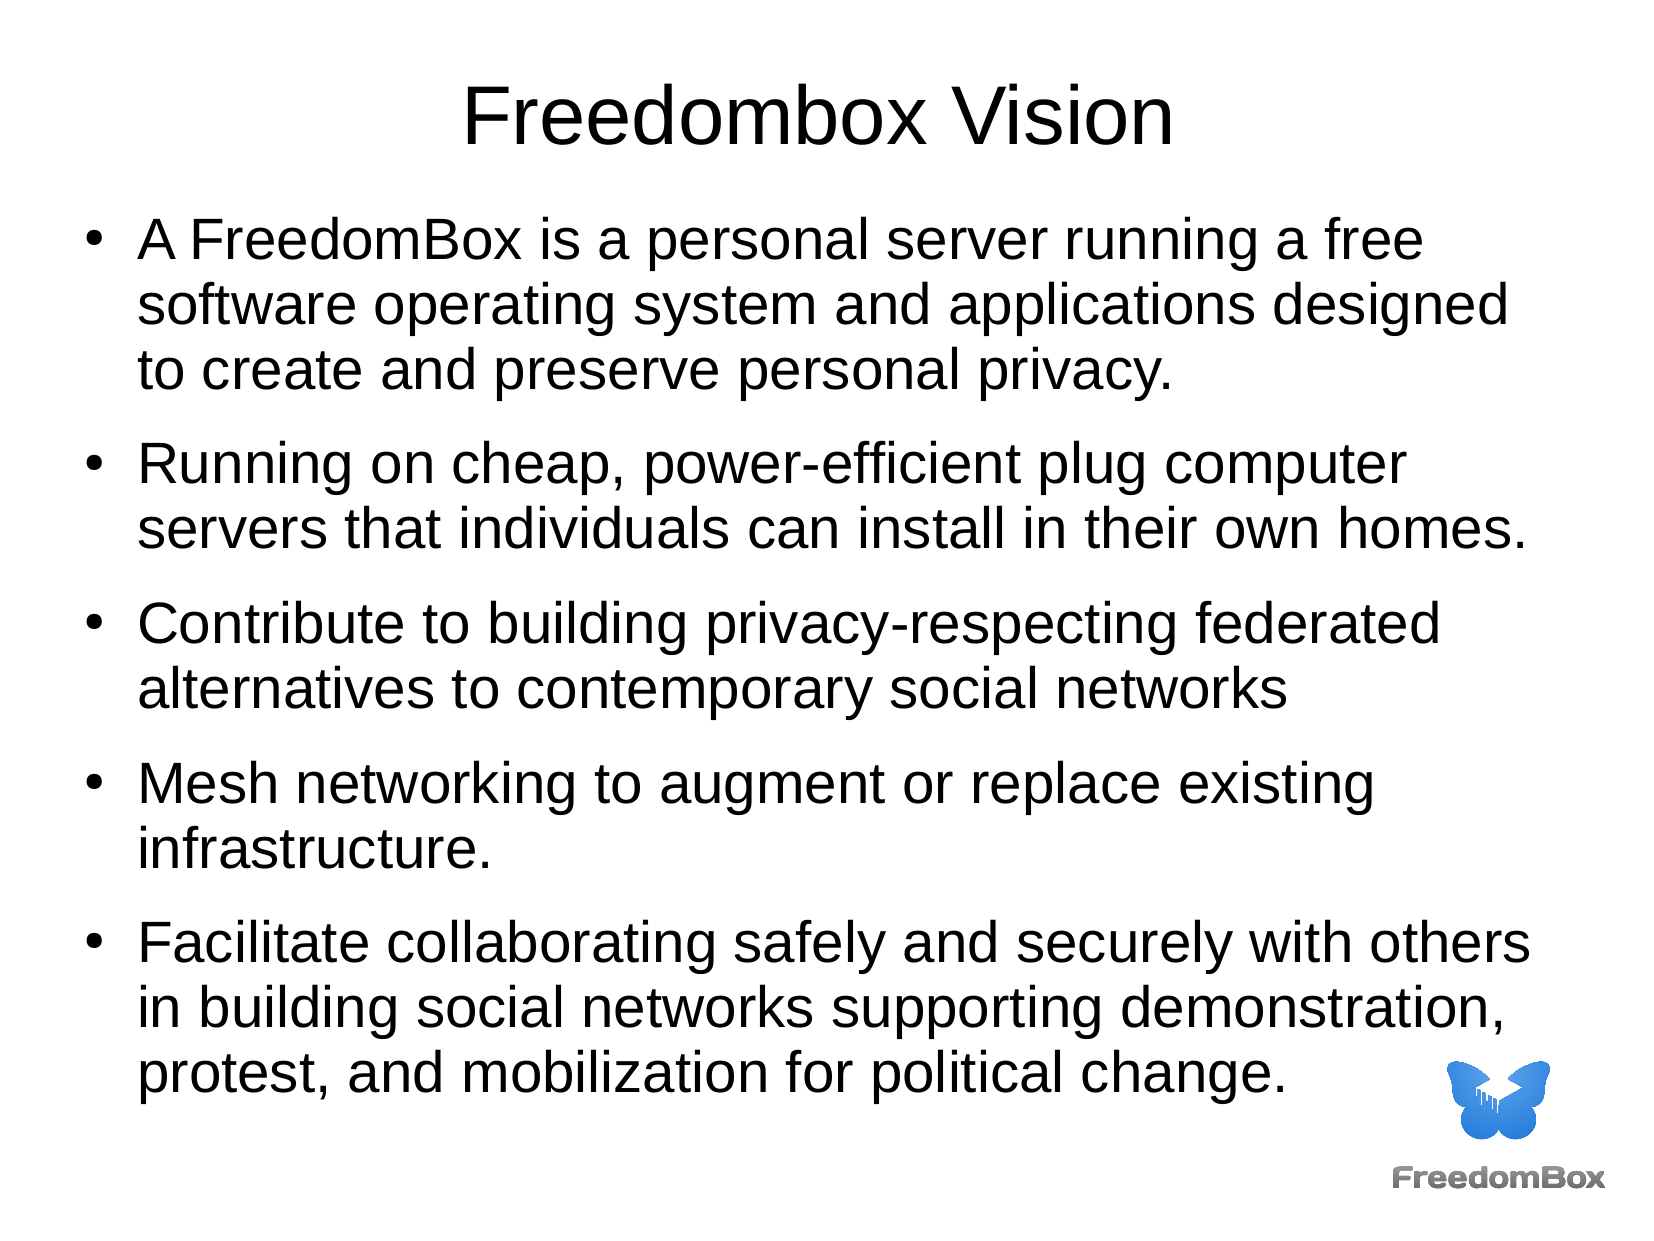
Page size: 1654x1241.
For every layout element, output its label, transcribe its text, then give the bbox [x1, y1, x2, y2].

title Freedombox Vision [61, 55, 1577, 177]
list A FreedomBox is a personal server running a free software operating system and applications designed to create and preserve personal privacy. Running on cheap, power-efficient plug computer servers that individuals can install in their own homes. Contribute to building privacy-respecting federated alternatives to contemporary social networks Mesh networking to augment or replace existing infrastructure. Facilitate collaborating safely and securely with others in building social networks supporting demonstration, protest, and mobilization for political change. [66, 206, 1576, 1113]
